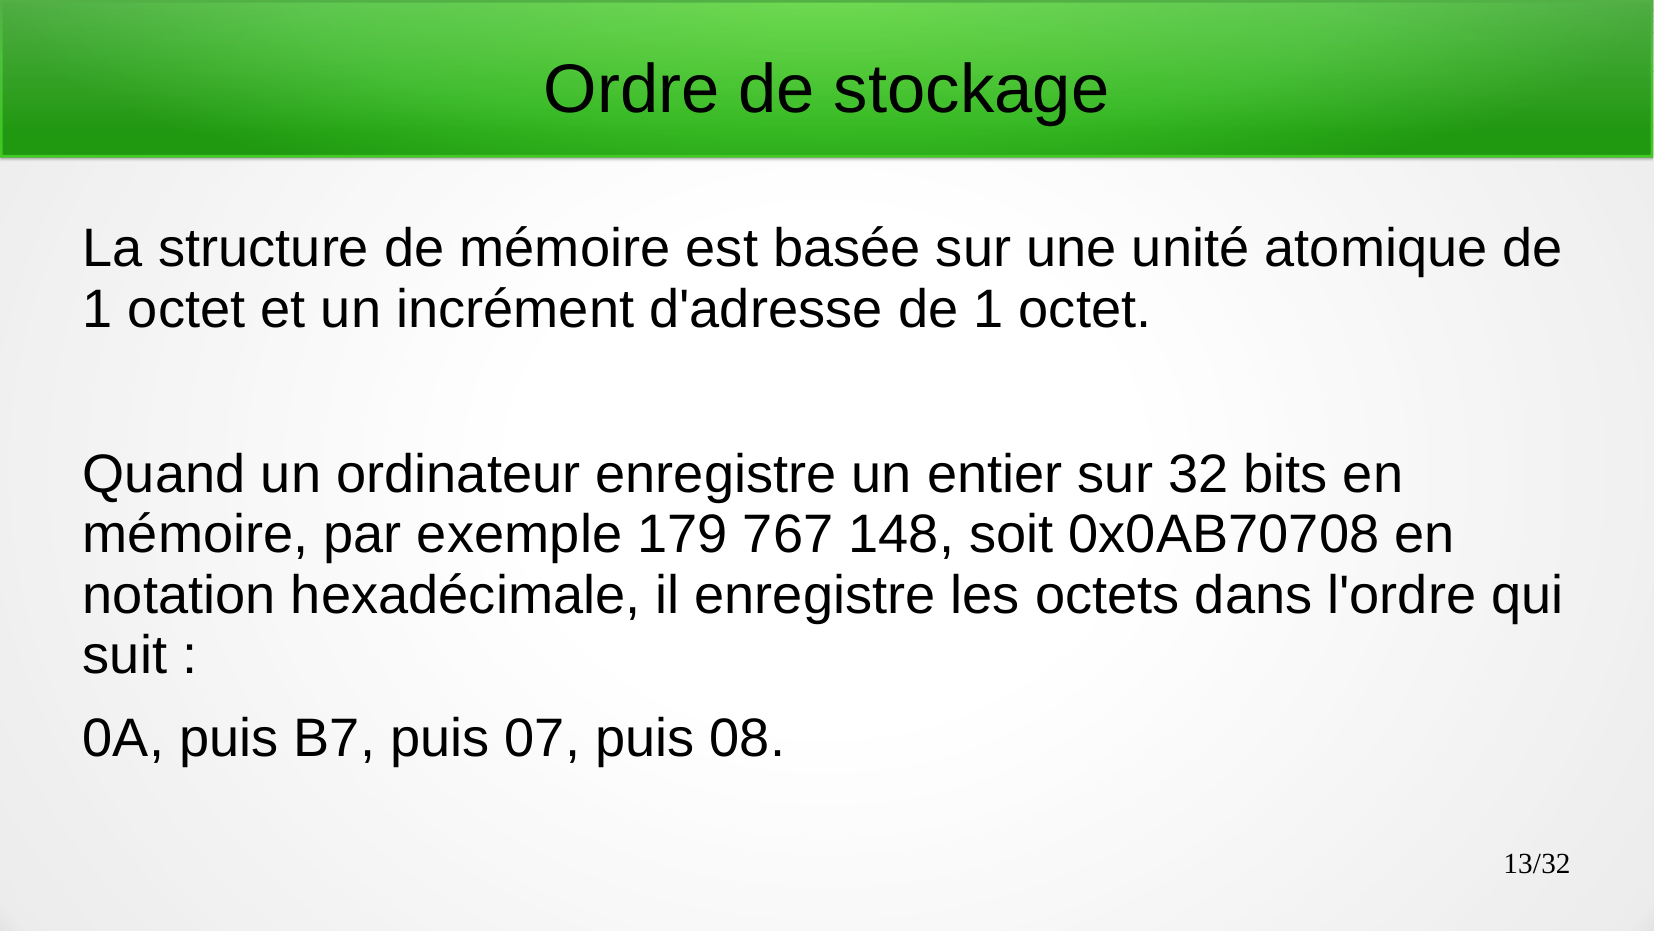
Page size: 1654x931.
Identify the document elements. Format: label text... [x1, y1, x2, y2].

list La structure de mémoire est basée sur une unité atomique de 1 octet et un incrément d'adresse de 1 octet. Quand un ordinateur enregistre un entier sur 32 bits en mémoire, par exemple 179 767 148, soit 0x0AB70708 en notation hexadécimale, il enregistre les octets dans l'ordre qui suit : 0A, puis B7, puis 07, puis 08. [82, 217, 1571, 841]
title Ordre de stockage [82, 35, 1571, 142]
